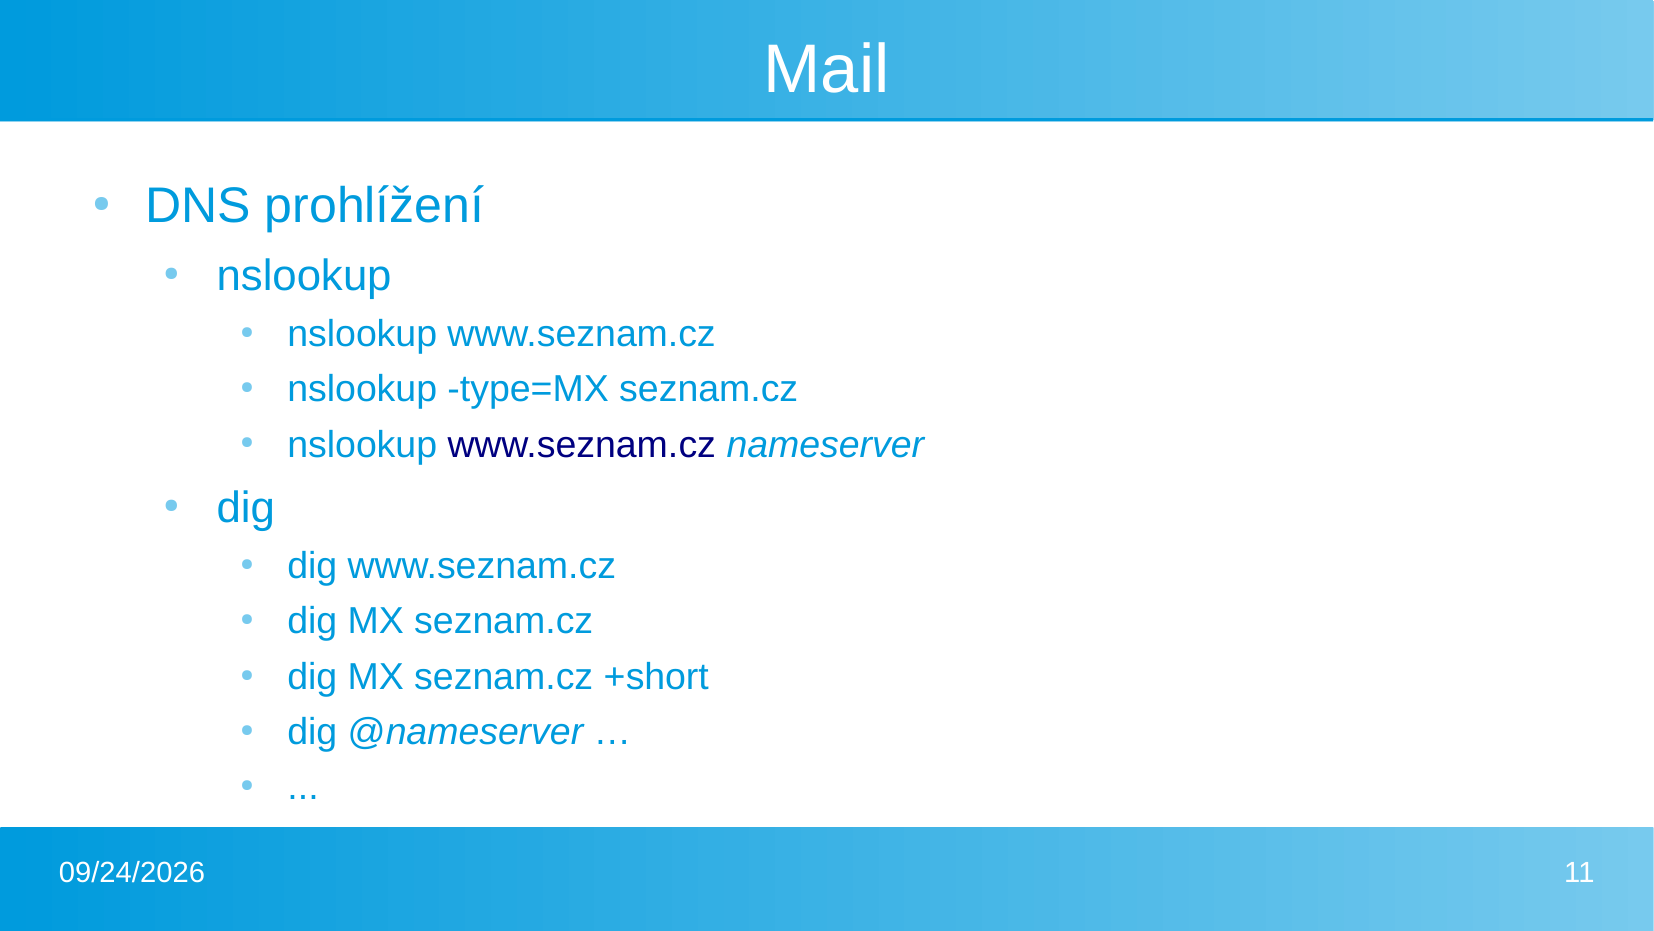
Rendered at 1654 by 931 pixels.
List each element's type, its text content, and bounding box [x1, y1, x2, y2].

list DNS prohlížení nslookup nslookup www.seznam.cz nslookup -type=MX seznam.cz nslookup www.seznam.cz nameserver dig dig www.seznam.cz dig MX seznam.cz dig MX seznam.cz +short dig @nameserver … ... [75, 177, 1611, 768]
title Mail [59, 29, 1595, 108]
